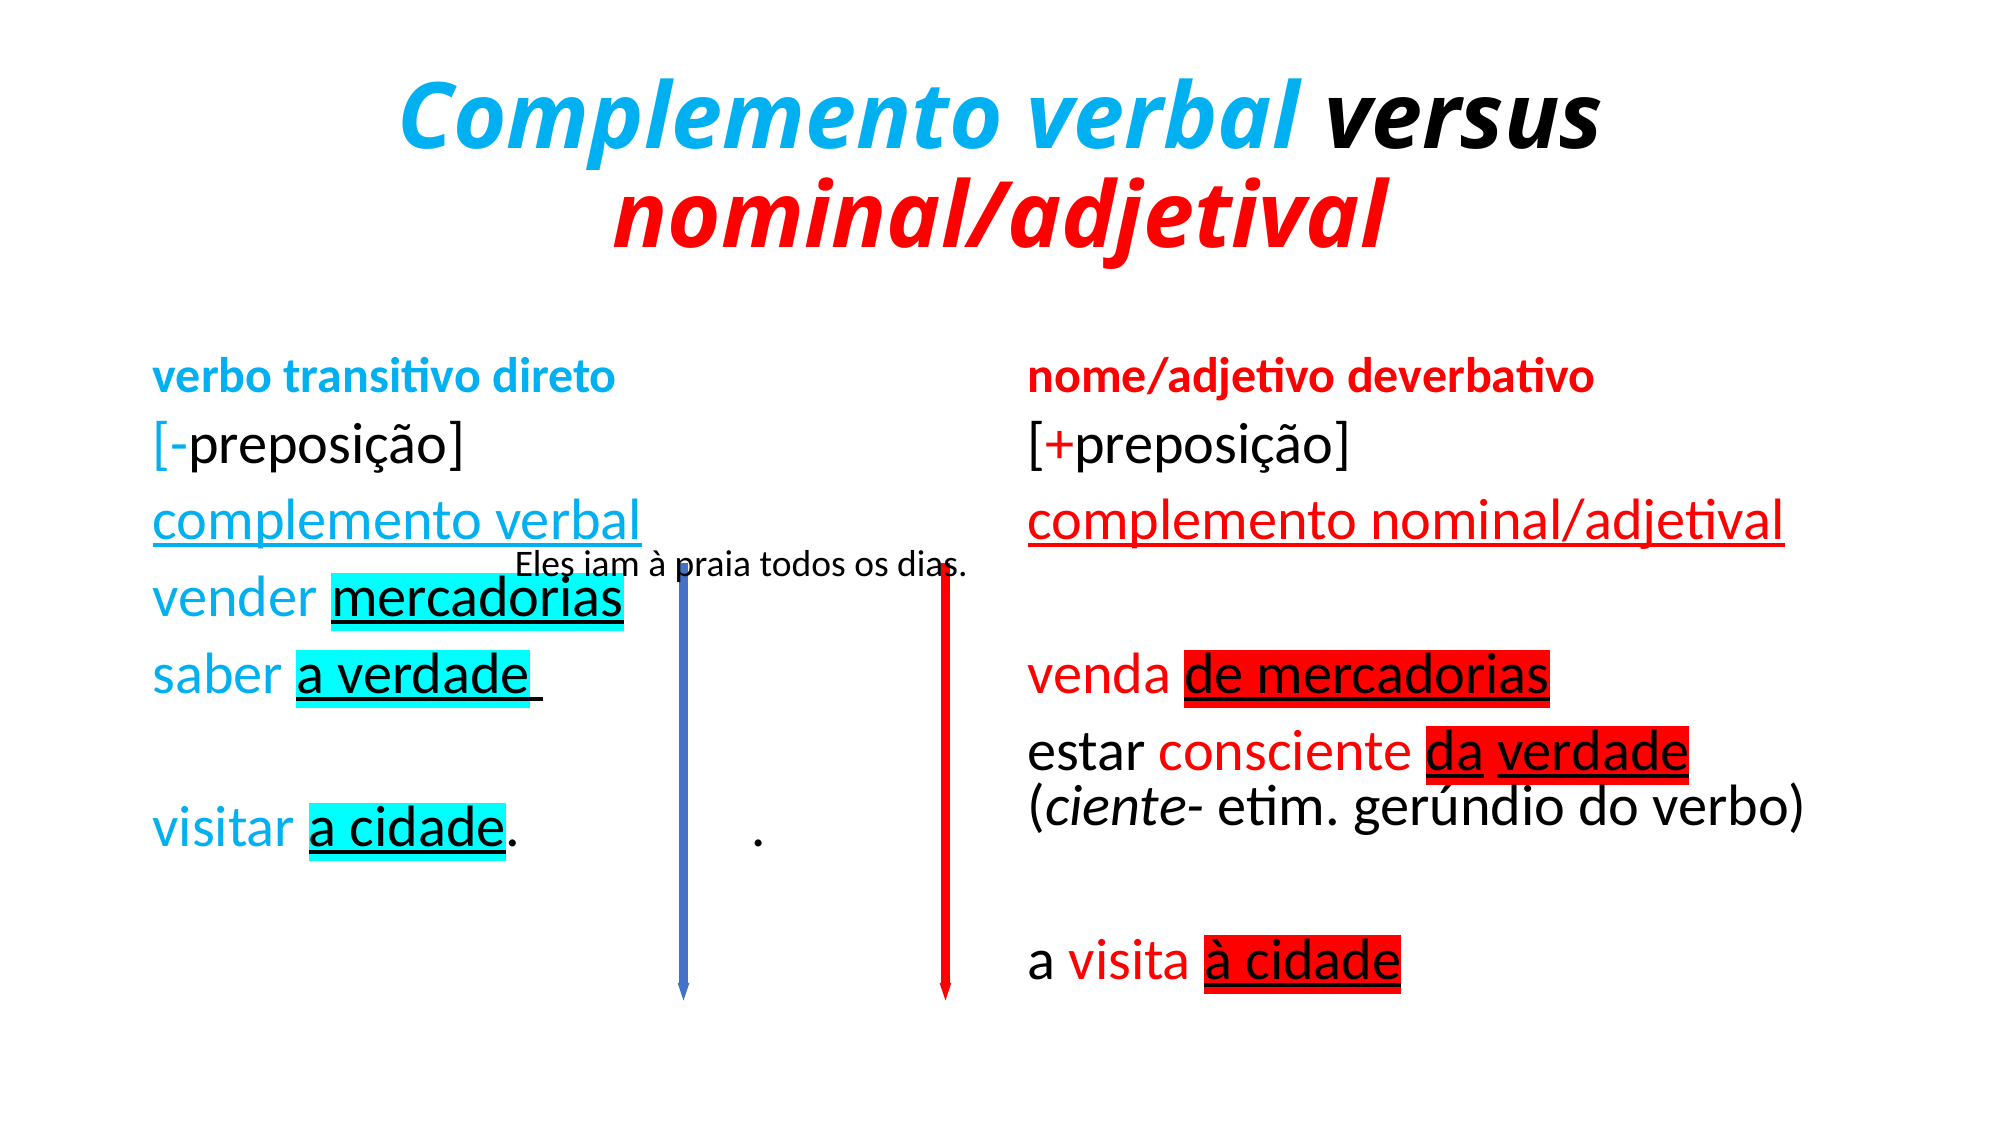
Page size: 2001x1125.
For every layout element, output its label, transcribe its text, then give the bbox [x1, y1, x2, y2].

text_box Eles iam à praia todos os dias. [499, 531, 1500, 593]
list [+preposição] complemento nominal/adjetival venda de mercadorias estar consciente da verdade (ciente- etim. gerúndio do verbo) a visita à cidade [1012, 410, 1863, 1016]
list nome/adjetivo deverbativo [1012, 275, 1863, 410]
title Complemento verbal versus nominal/adjetival [137, 59, 1863, 278]
list [-preposição] complemento verbal vender mercadorias saber a verdade visitar a cidade. . [137, 410, 984, 1016]
list verbo transitivo direto [137, 275, 984, 410]
